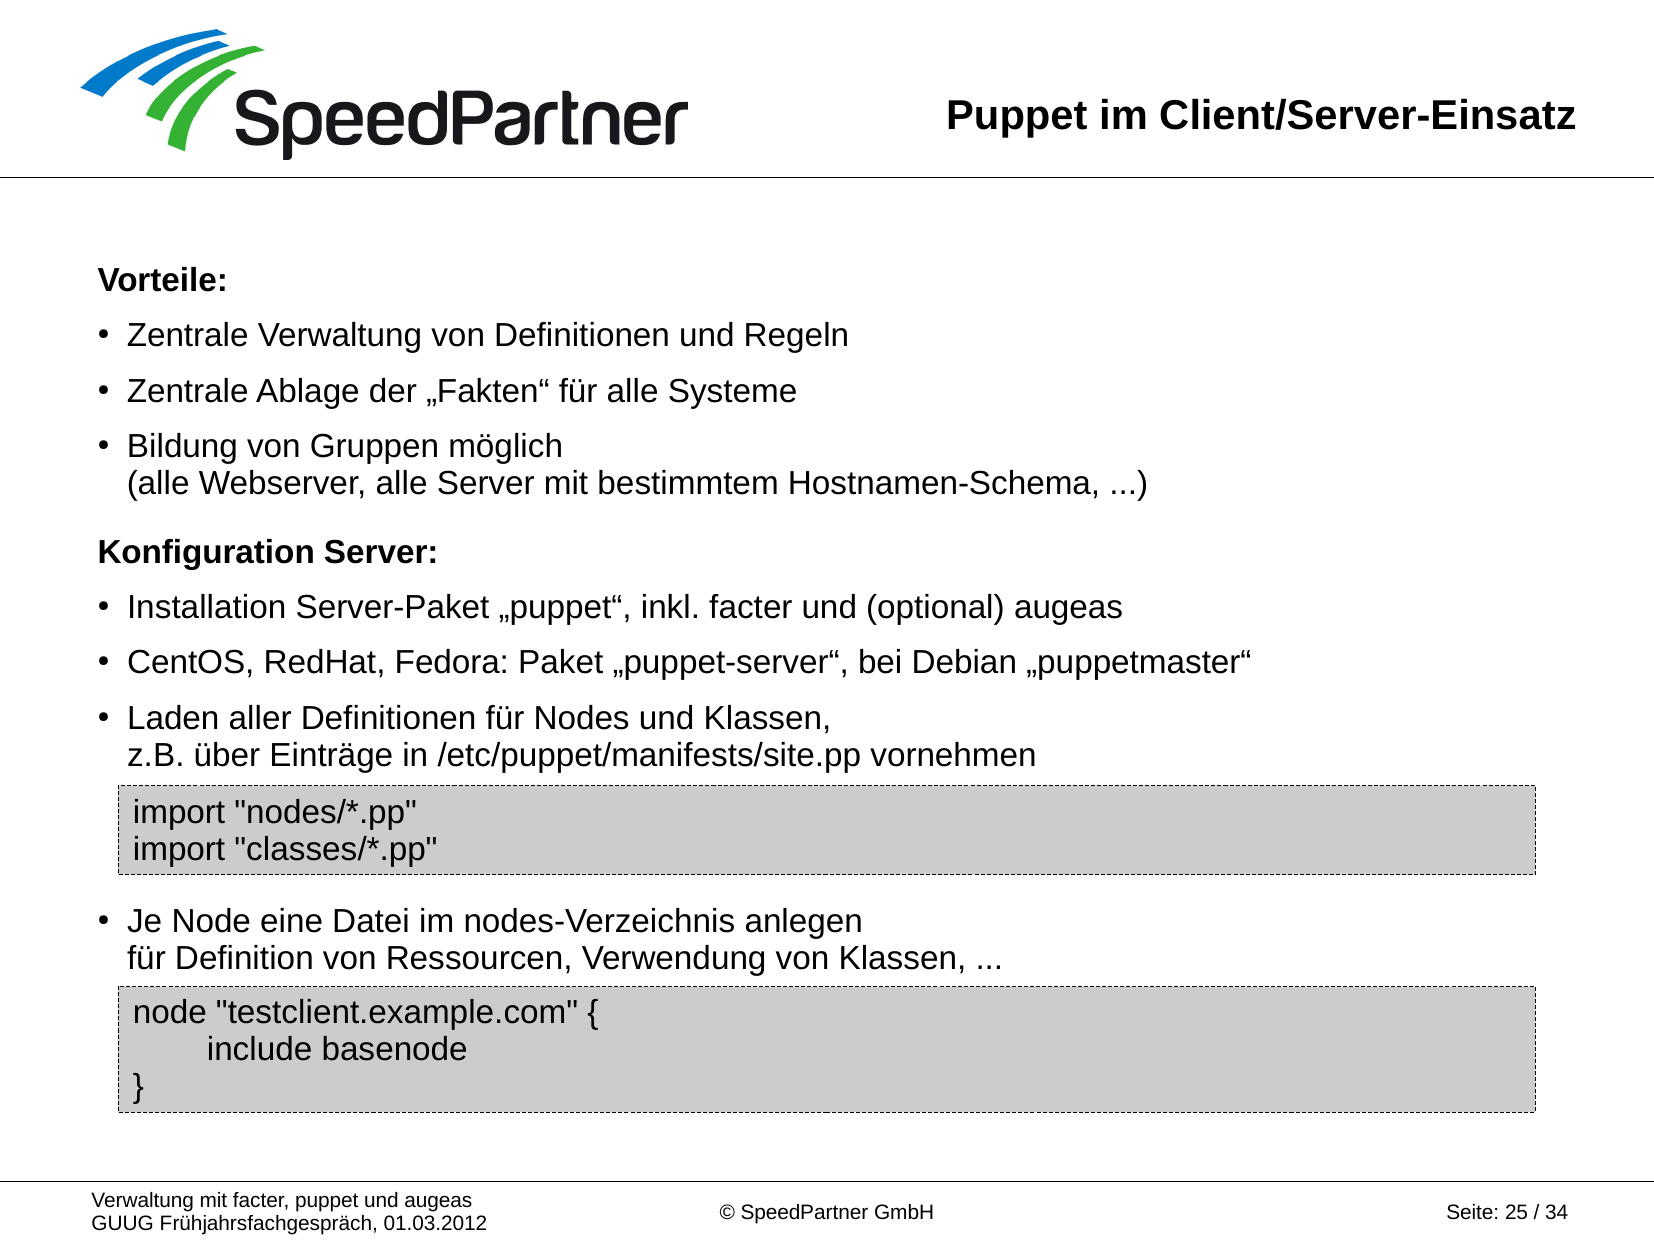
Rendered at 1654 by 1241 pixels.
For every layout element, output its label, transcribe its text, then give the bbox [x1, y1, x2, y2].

text_box node "testclient.example.com" { include basenode } [118, 986, 1536, 1113]
text_box import "nodes/*.pp" import "classes/*.pp" [118, 785, 1536, 875]
text_box Vorteile: Zentrale Verwaltung von Definitionen und Regeln Zentrale Ablage der „Fakten“ für alle Systeme Bildung von Gruppen möglich (alle Webserver, alle Server mit bestimmtem Hostnamen-Schema, ...) [82, 253, 1565, 525]
text_box Vorteile: Zentrale Verwaltung von Definitionen und Regeln Zentrale Ablage der „Fakten“ für alle Systeme Bildung von Gruppen möglich (alle Webserver, alle Server mit bestimmtem Hostnamen-Schema, ...) [82, 985, 1565, 1177]
picture [80, 29, 688, 160]
title Puppet im Client/Server-Einsatz [590, 70, 1577, 160]
text_box Konfiguration Server: Installation Server-Paket „puppet“, inkl. facter und (optional) augeas CentOS, RedHat, Fedora: Paket „puppet-server“, bei Debian „puppetmaster“ Laden aller Definitionen für Nodes und Klassen, z.B. über Einträge in /etc/puppet/manifests/site.pp vornehmen Je Node eine Datei im nodes-Verzeichnis anlegen für Definition von Ressourcen, Verwendung von Klassen, ... [82, 525, 1565, 985]
